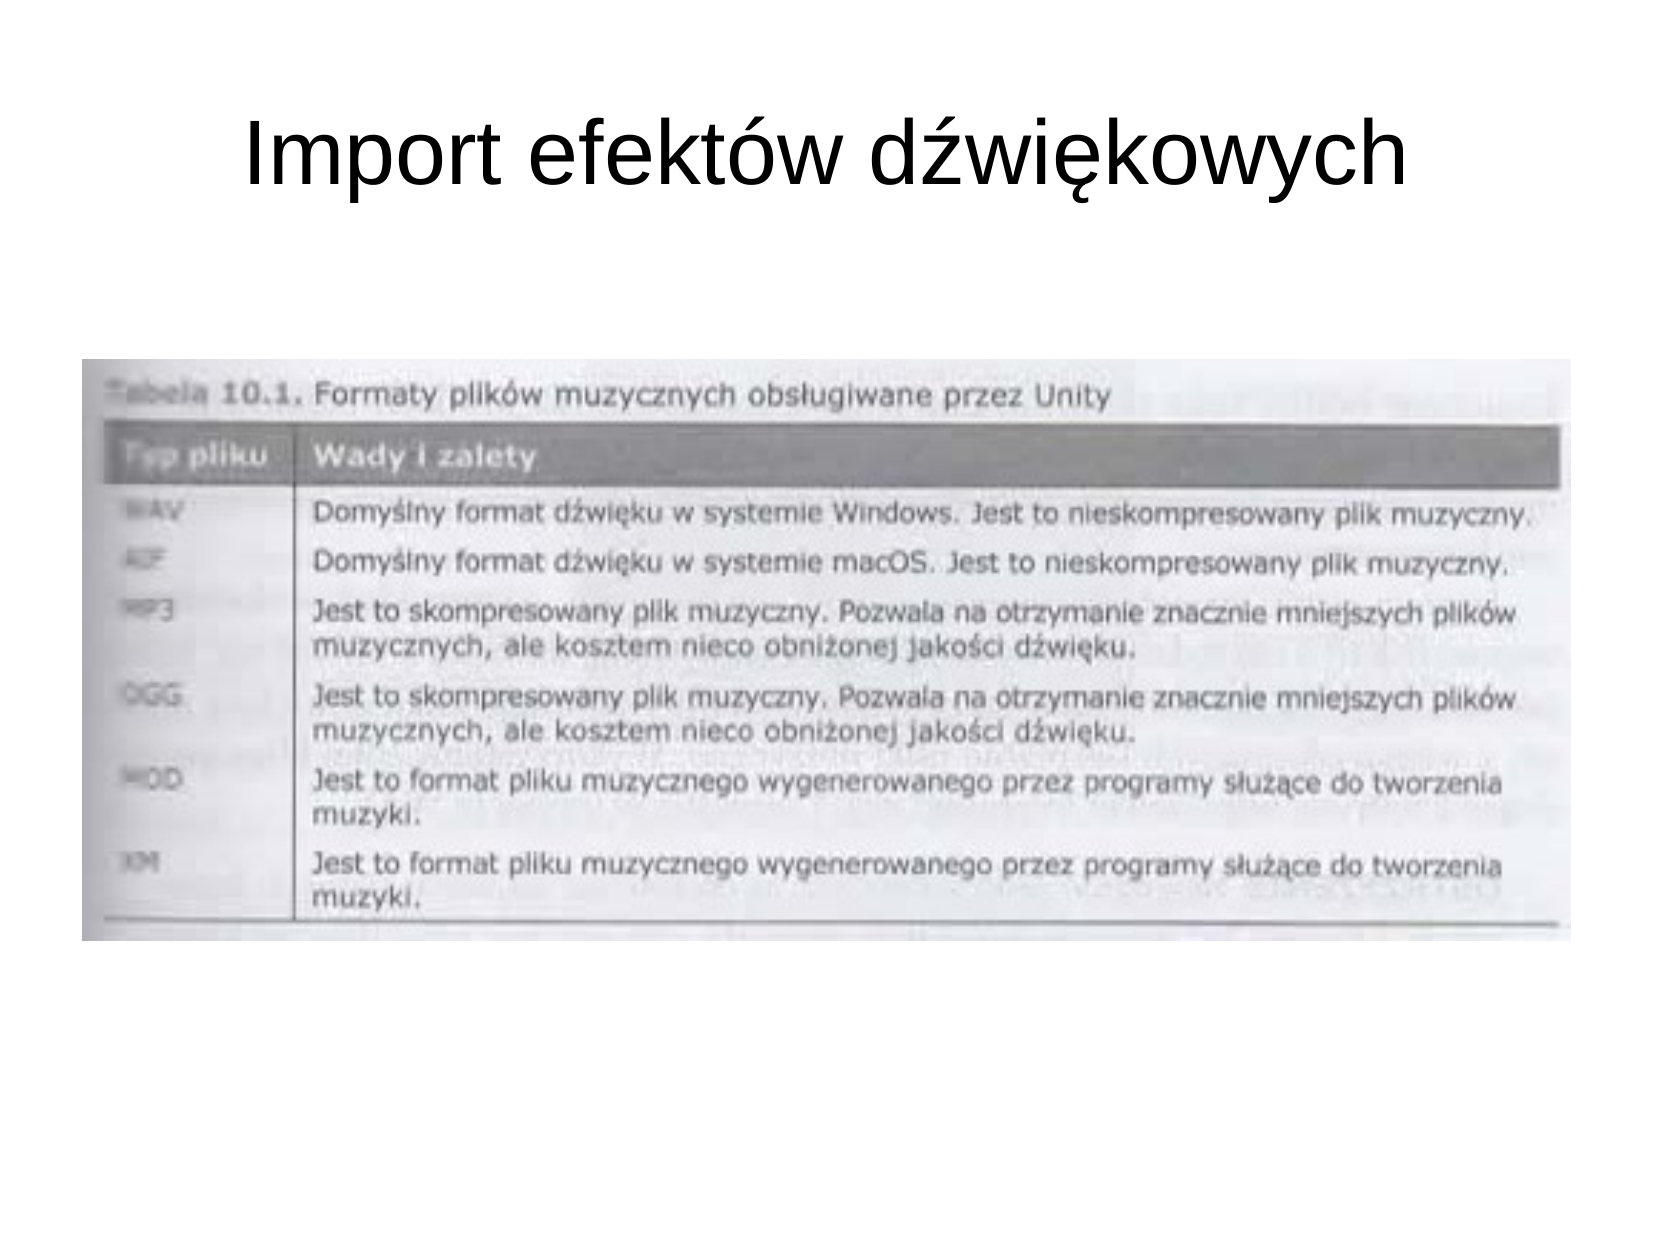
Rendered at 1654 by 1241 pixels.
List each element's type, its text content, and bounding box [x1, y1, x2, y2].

picture [82, 359, 1571, 941]
title Import efektów dźwiękowych [82, 49, 1571, 257]
